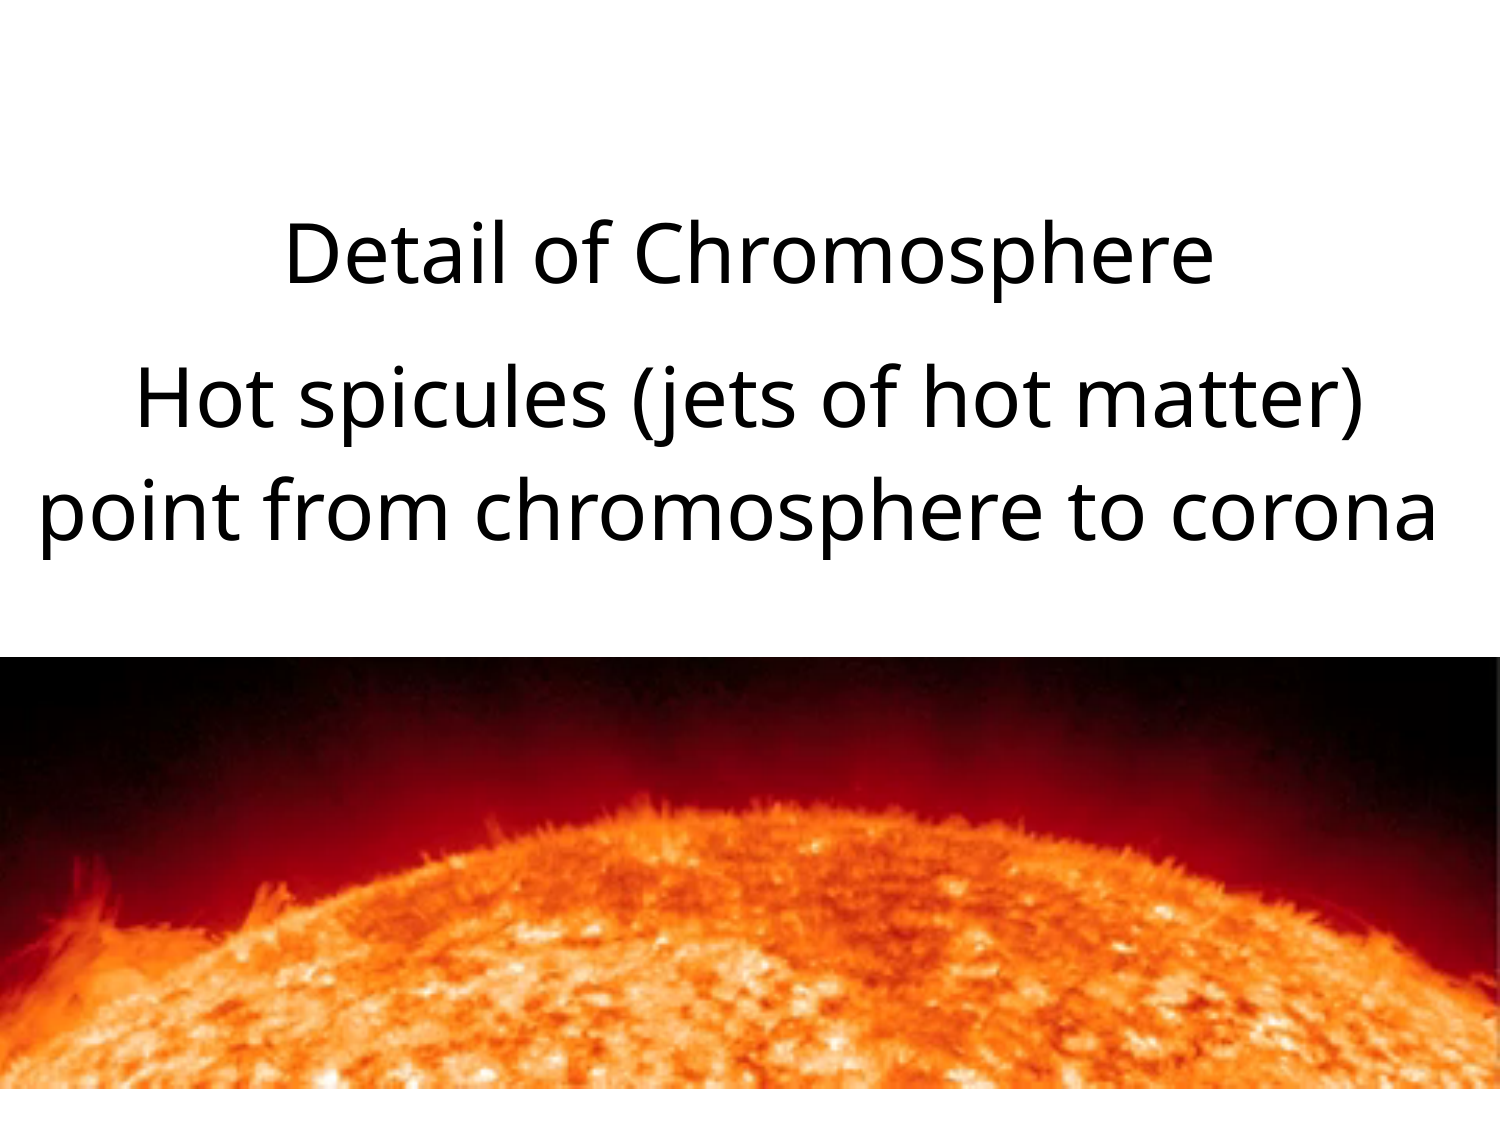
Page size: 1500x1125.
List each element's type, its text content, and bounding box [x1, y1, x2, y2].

picture [0, 657, 1500, 1089]
list Detail of Chromosphere Hot spicules (jets of hot matter) point from chromosphere to corona [30, 195, 1471, 657]
